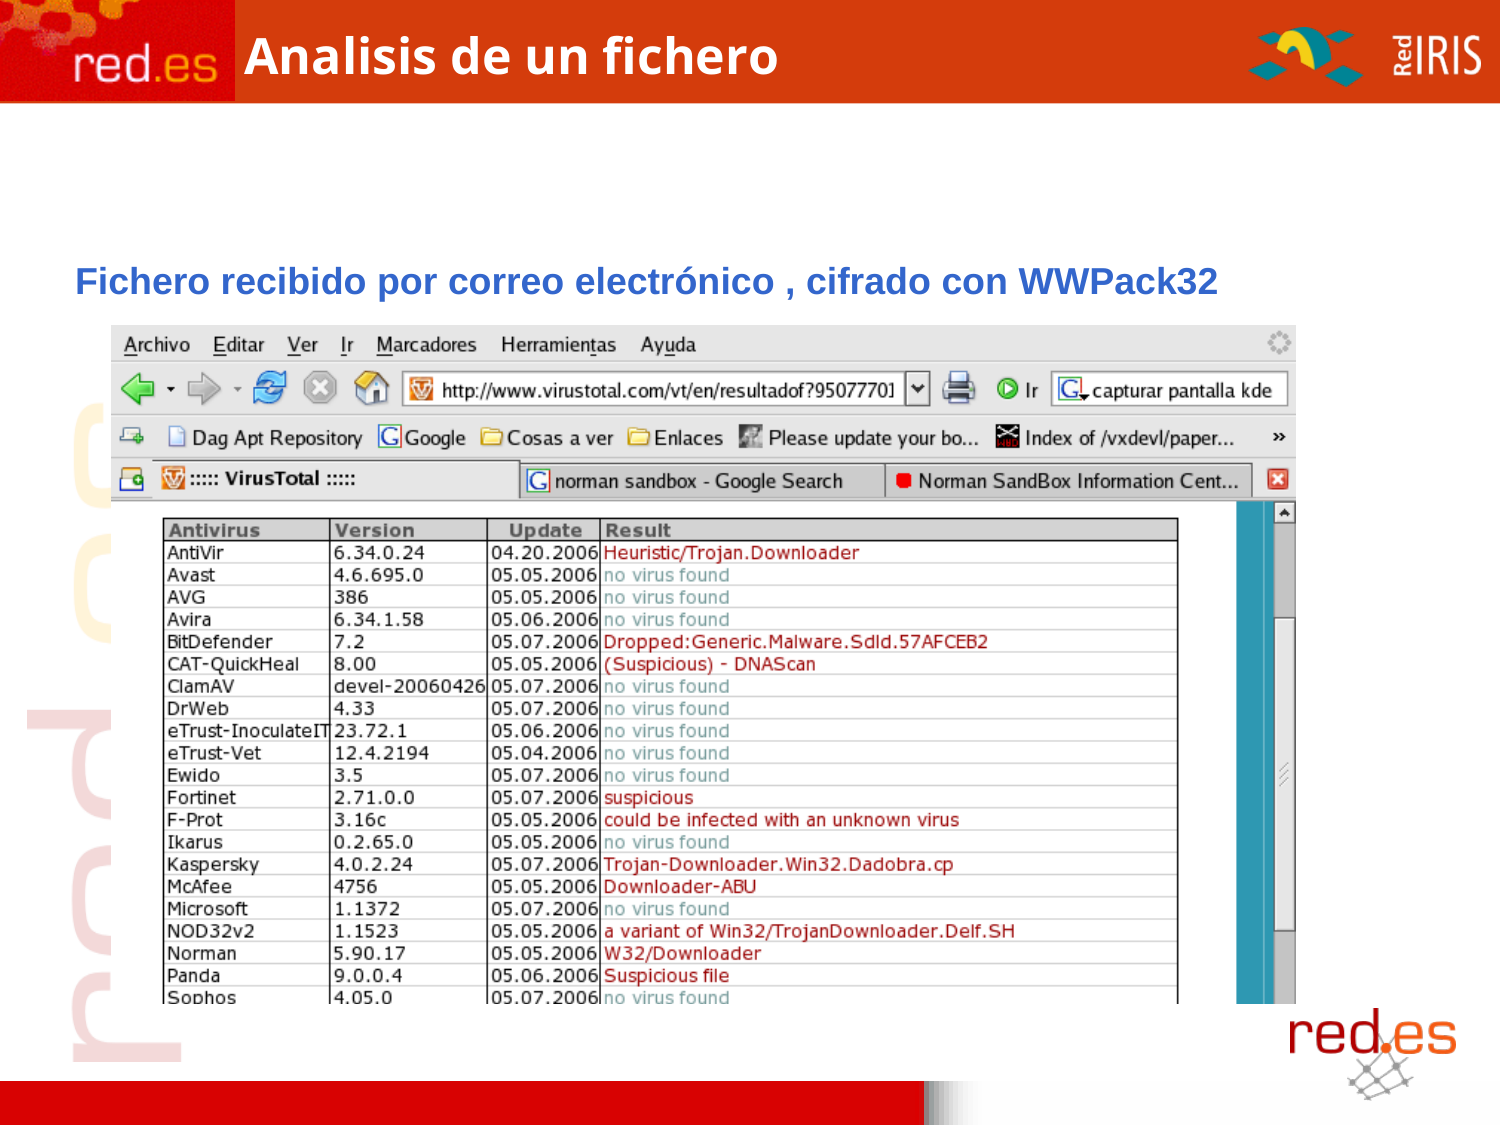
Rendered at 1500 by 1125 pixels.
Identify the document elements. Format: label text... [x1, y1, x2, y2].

picture [1412, 27, 1481, 87]
list Fichero recibido por correo electrónico , cifrado con WWPack32 [75, 262, 1426, 355]
picture [27, 400, 345, 1062]
picture [0, 0, 235, 101]
picture [0, 1008, 1500, 1125]
title Analisis de un fichero [244, 0, 1412, 121]
chart [96, 324, 1447, 1004]
